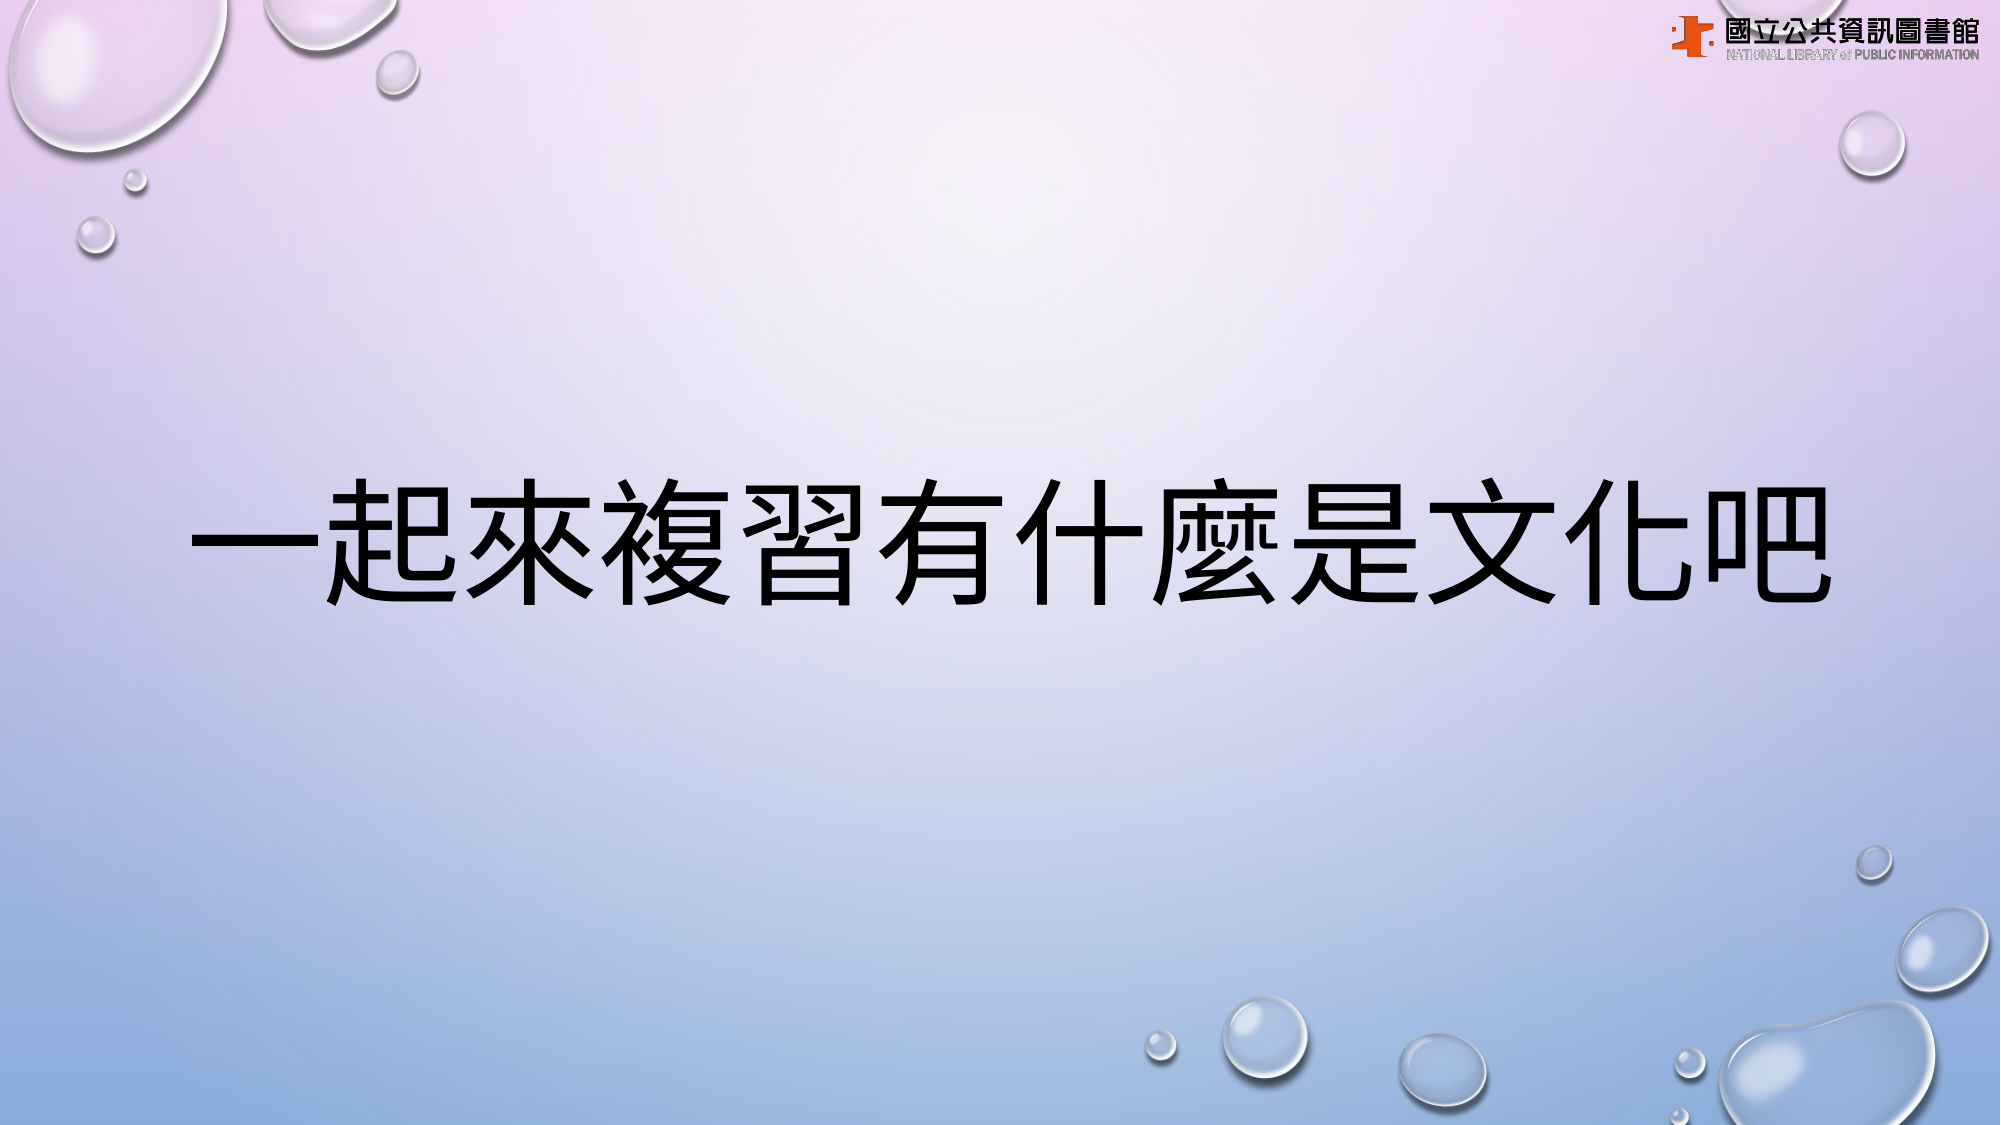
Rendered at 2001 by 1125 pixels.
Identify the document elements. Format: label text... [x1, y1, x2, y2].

picture [0, 0, 2000, 1125]
list 一起來複習有什麼是文化吧 [109, 416, 1882, 1046]
